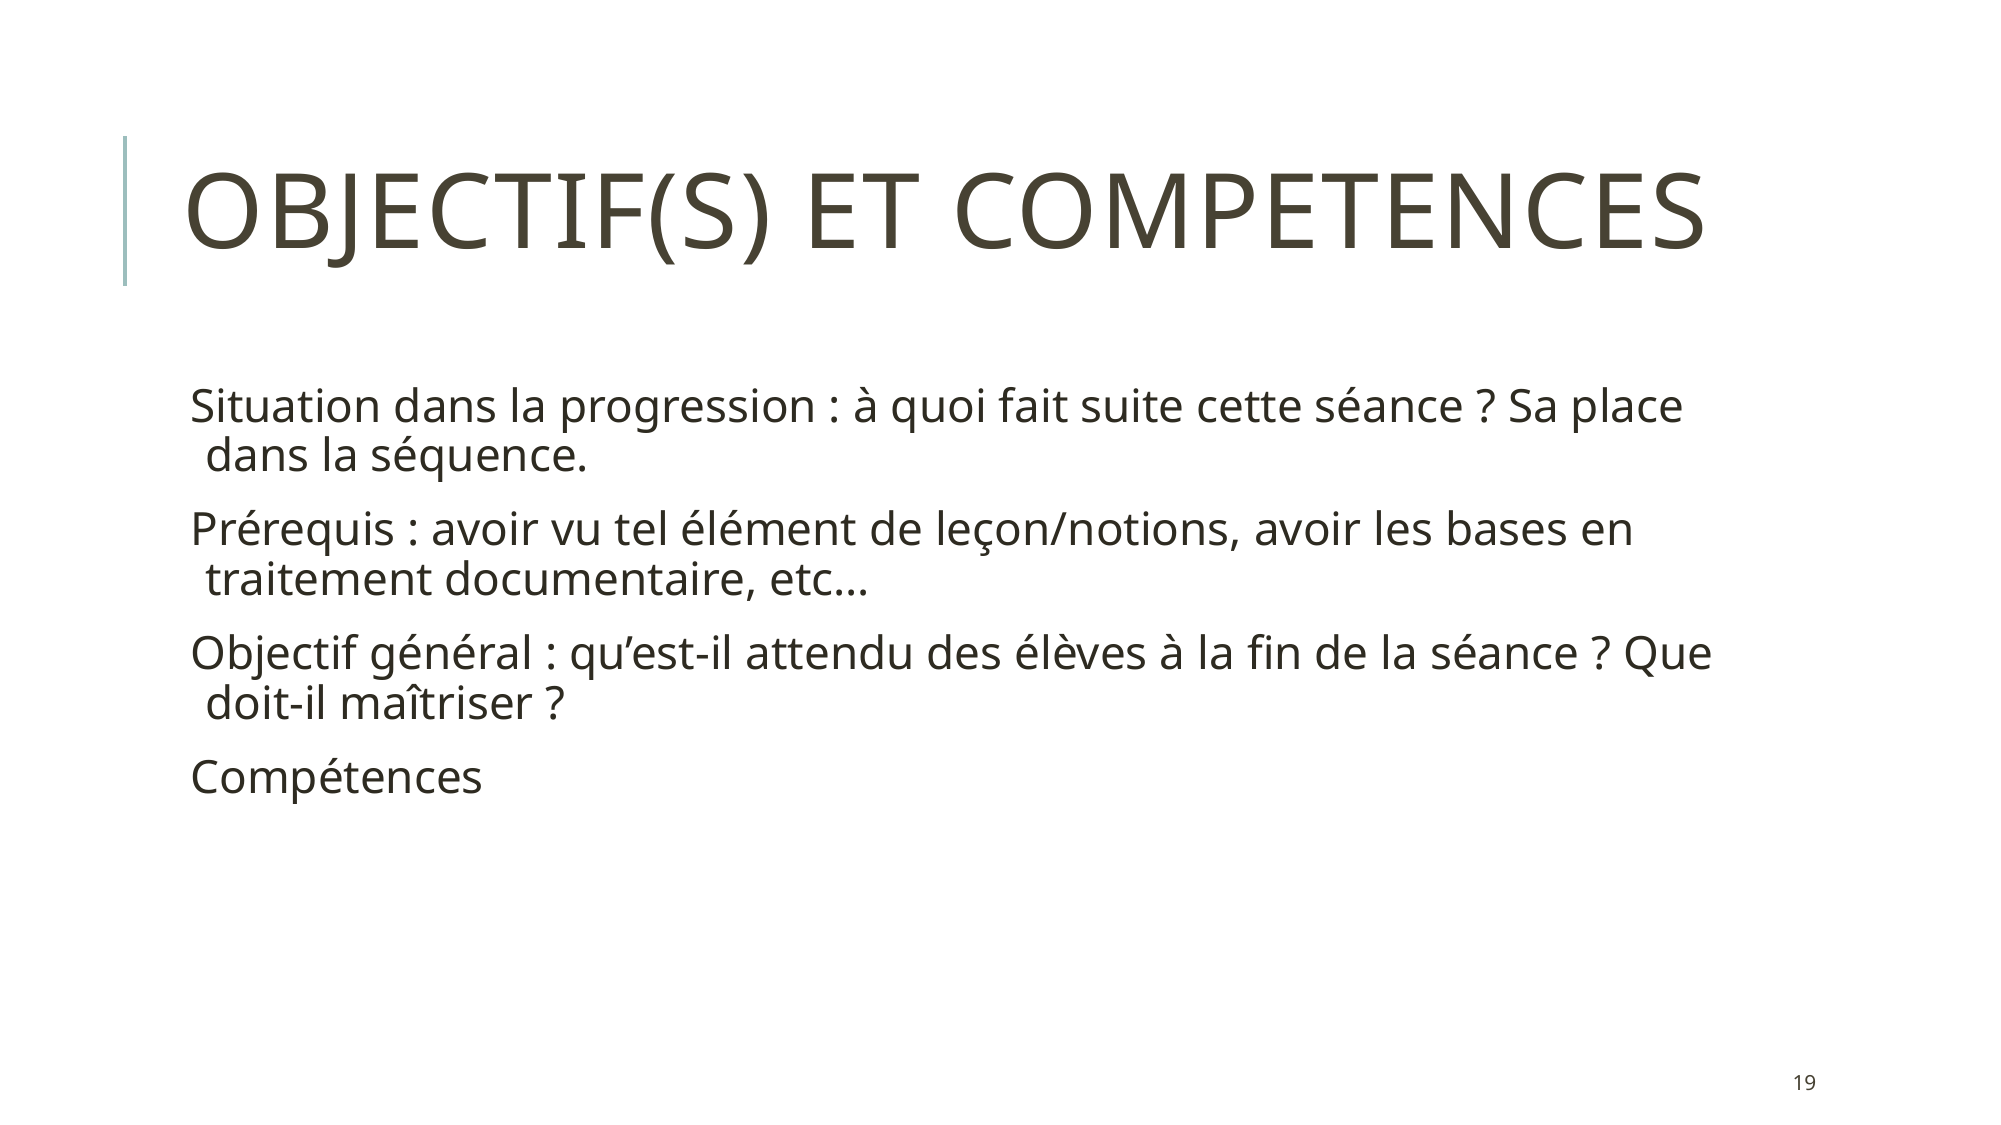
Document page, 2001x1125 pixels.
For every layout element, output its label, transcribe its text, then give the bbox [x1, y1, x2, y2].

list Situation dans la progression : à quoi fait suite cette séance ? Sa place dans la séquence. Prérequis : avoir vu tel élément de leçon/notions, avoir les bases en traitement documentaire, etc… Objectif général : qu’est-il attendu des élèves à la fin de la séance ? Que doit-il maîtriser ? Compétences [168, 375, 1763, 1036]
text_box 19 [1777, 1061, 1938, 1107]
title Objectif(S) ET COMPETENCES [168, 96, 1763, 343]
